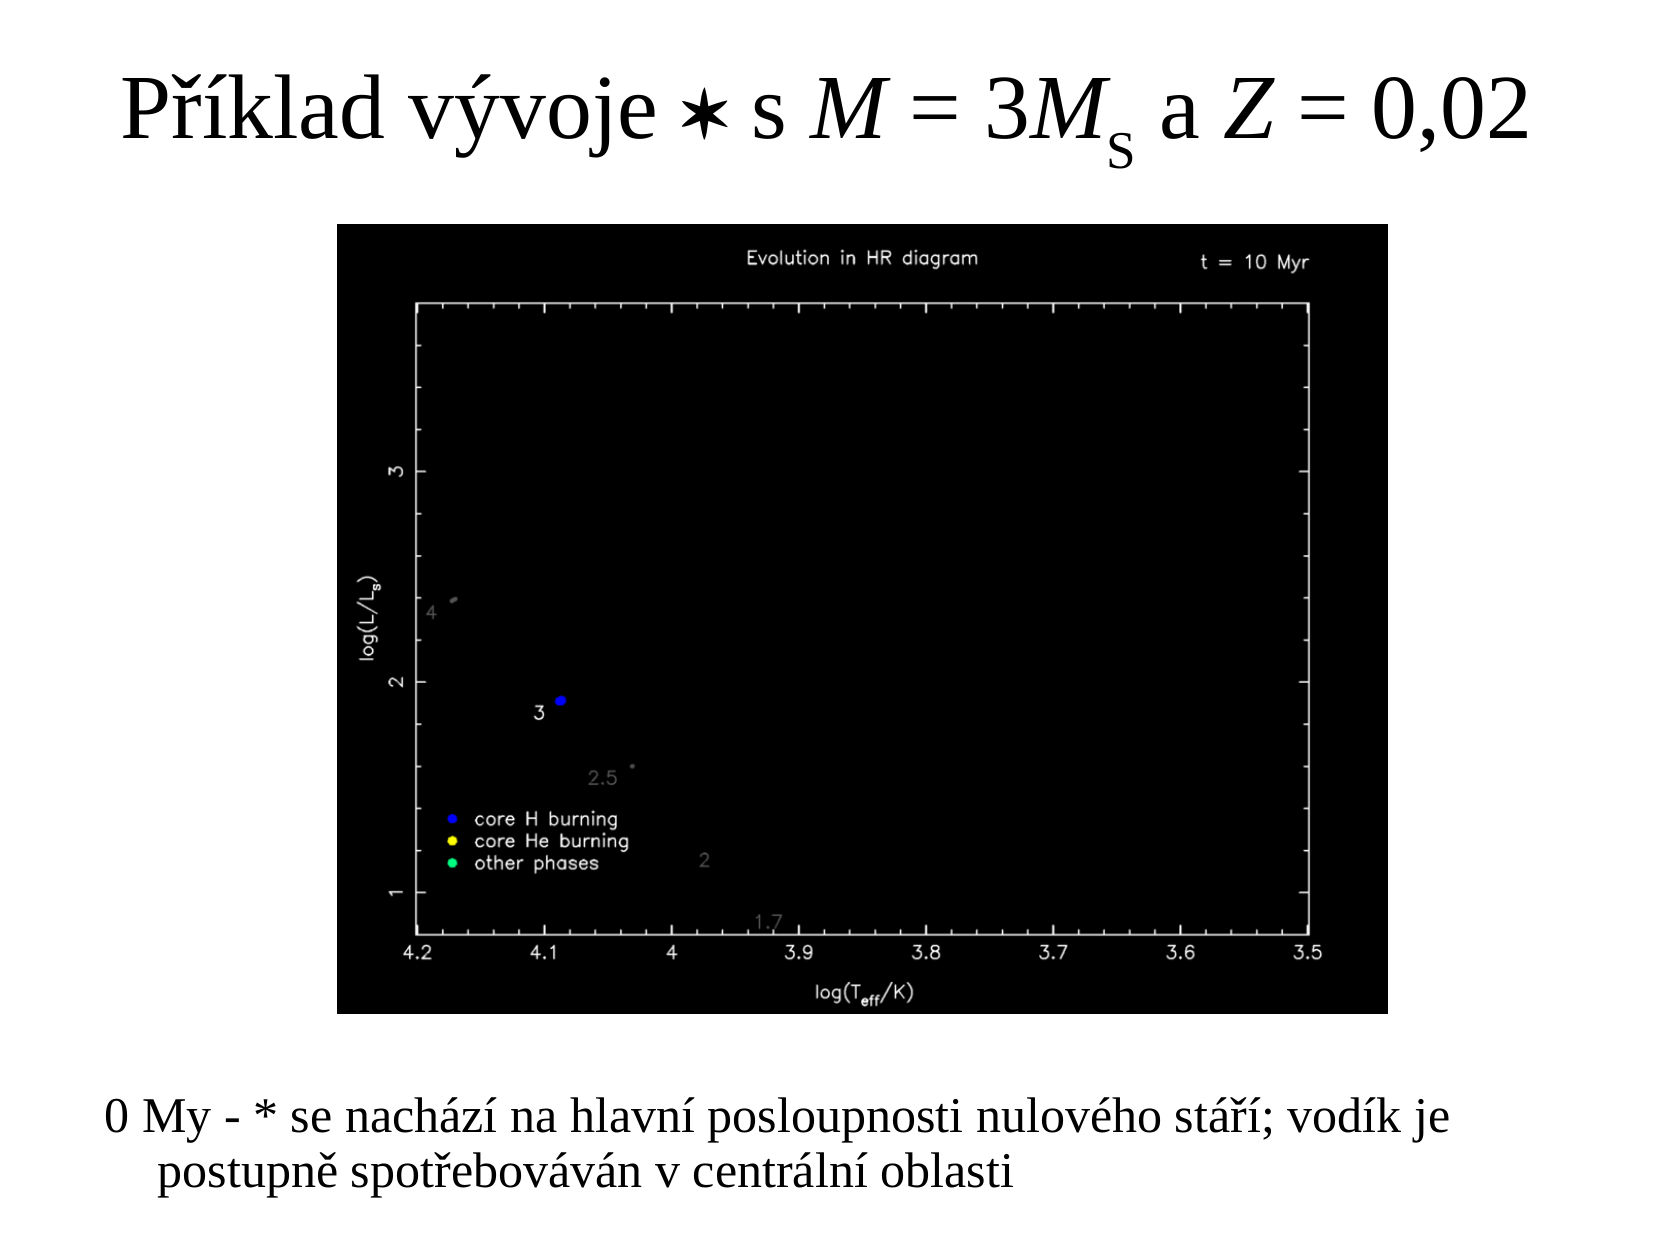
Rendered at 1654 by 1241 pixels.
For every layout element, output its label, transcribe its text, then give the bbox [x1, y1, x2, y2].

picture [337, 224, 1388, 1014]
text_box Příklad vývoje * s M = 3MS a Z = 0,02 [82, 49, 1571, 200]
list 0 My - * se nachází na hlavní posloupnosti nulového stáří; vodík je postupně spotřebováván v centrální oblasti [86, 1087, 1576, 1207]
